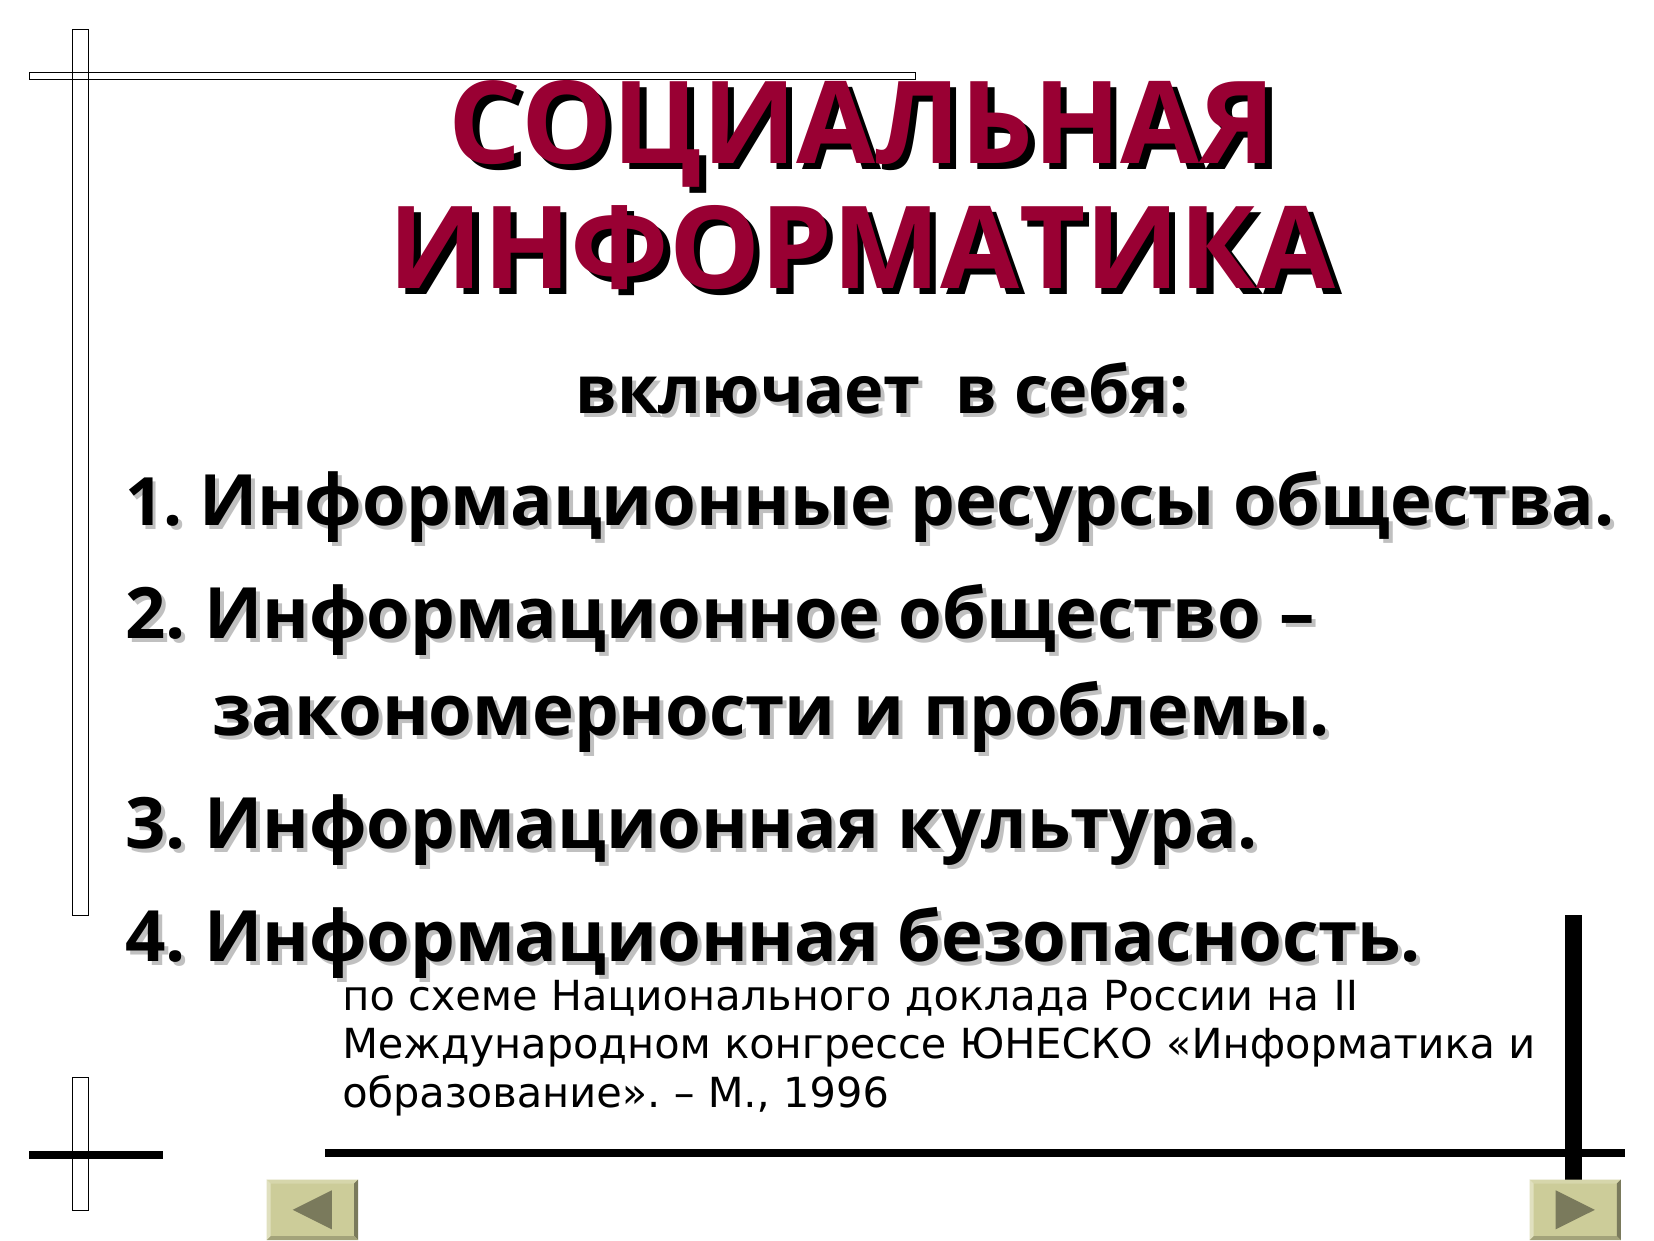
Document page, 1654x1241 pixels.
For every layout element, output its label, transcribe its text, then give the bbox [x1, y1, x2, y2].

text_box [1530, 1179, 1621, 1241]
list включает в себя: 1. Информационные ресурсы общества. 2. Информационное общество – закономерности и проблемы. 3. Информационная культура. 4. Информационная безопасность. [110, 334, 1654, 1167]
title СОЦИАЛЬНАЯ ИНФОРМАТИКА [71, 41, 1654, 458]
text_box по схеме Национального доклада России на II Международном конгрессе ЮНЕСКО «Информатика и образование». – М., 1996 [327, 964, 1654, 1125]
text_box [267, 1179, 359, 1241]
